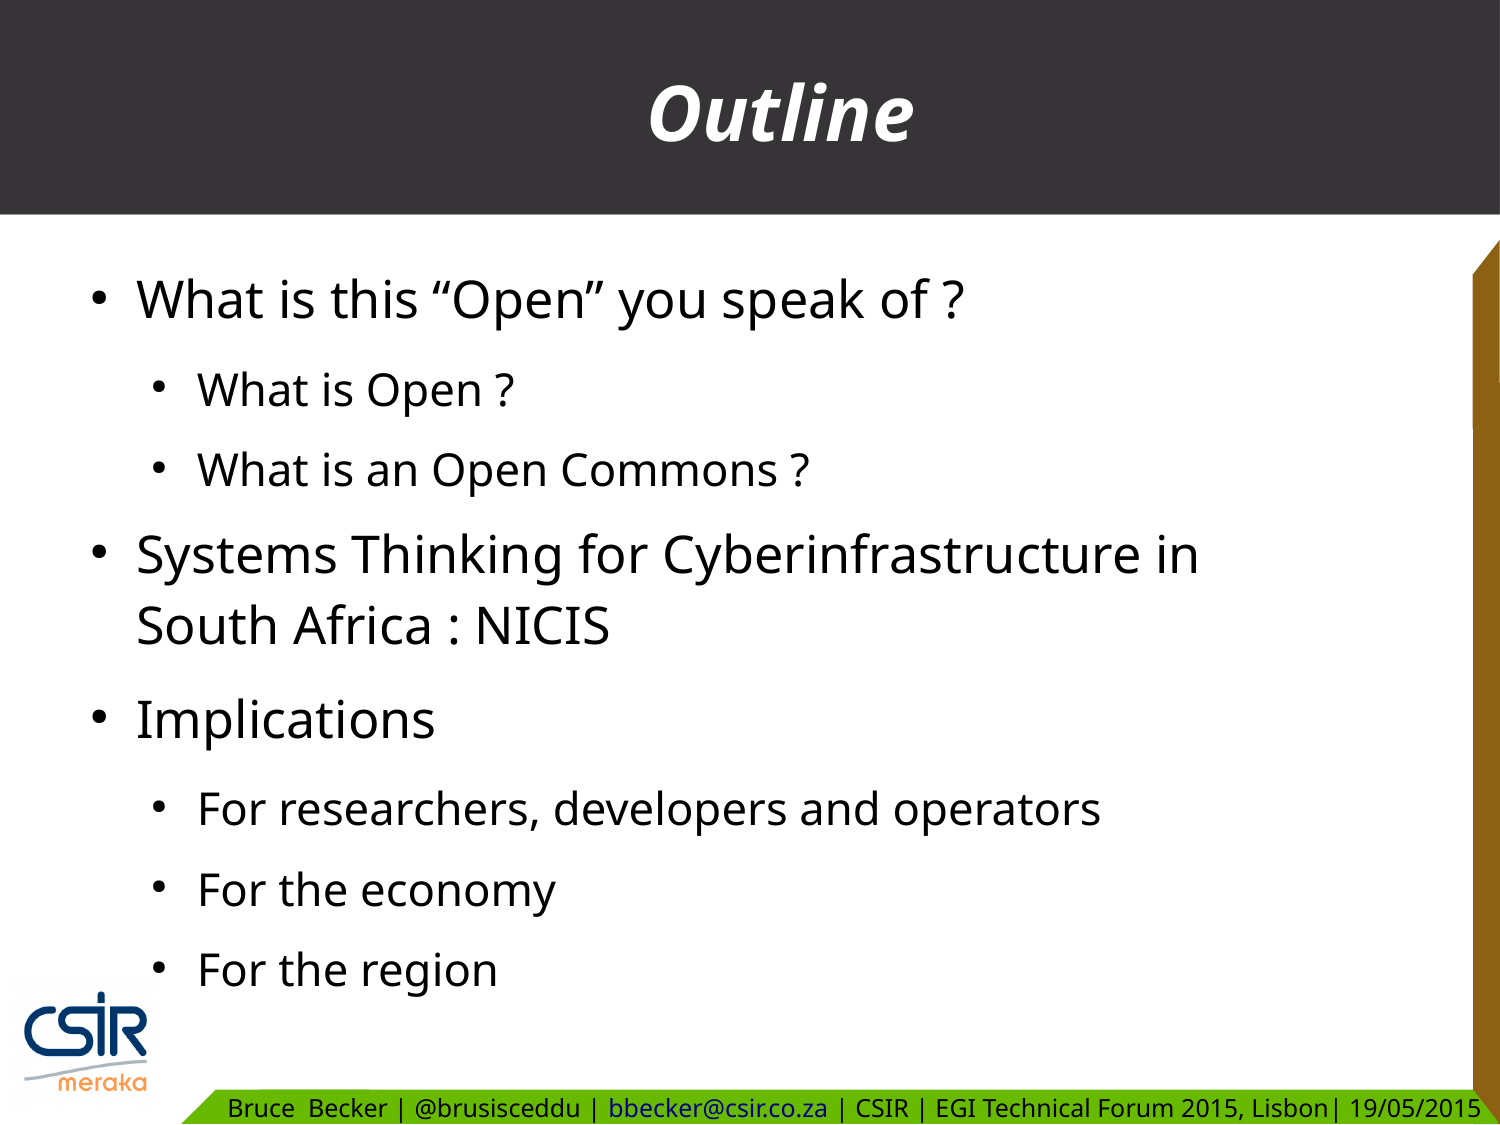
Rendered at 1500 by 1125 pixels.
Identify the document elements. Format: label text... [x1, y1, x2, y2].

picture [10, 974, 161, 1112]
picture [0, 0, 1500, 215]
list What is this “Open” you speak of ? What is Open ? What is an Open Commons ? Systems Thinking for Cyberinfrastructure in South Africa : NICIS Implications For researchers, developers and operators For the economy For the region [75, 263, 1276, 1004]
title Outline [185, 18, 1377, 206]
